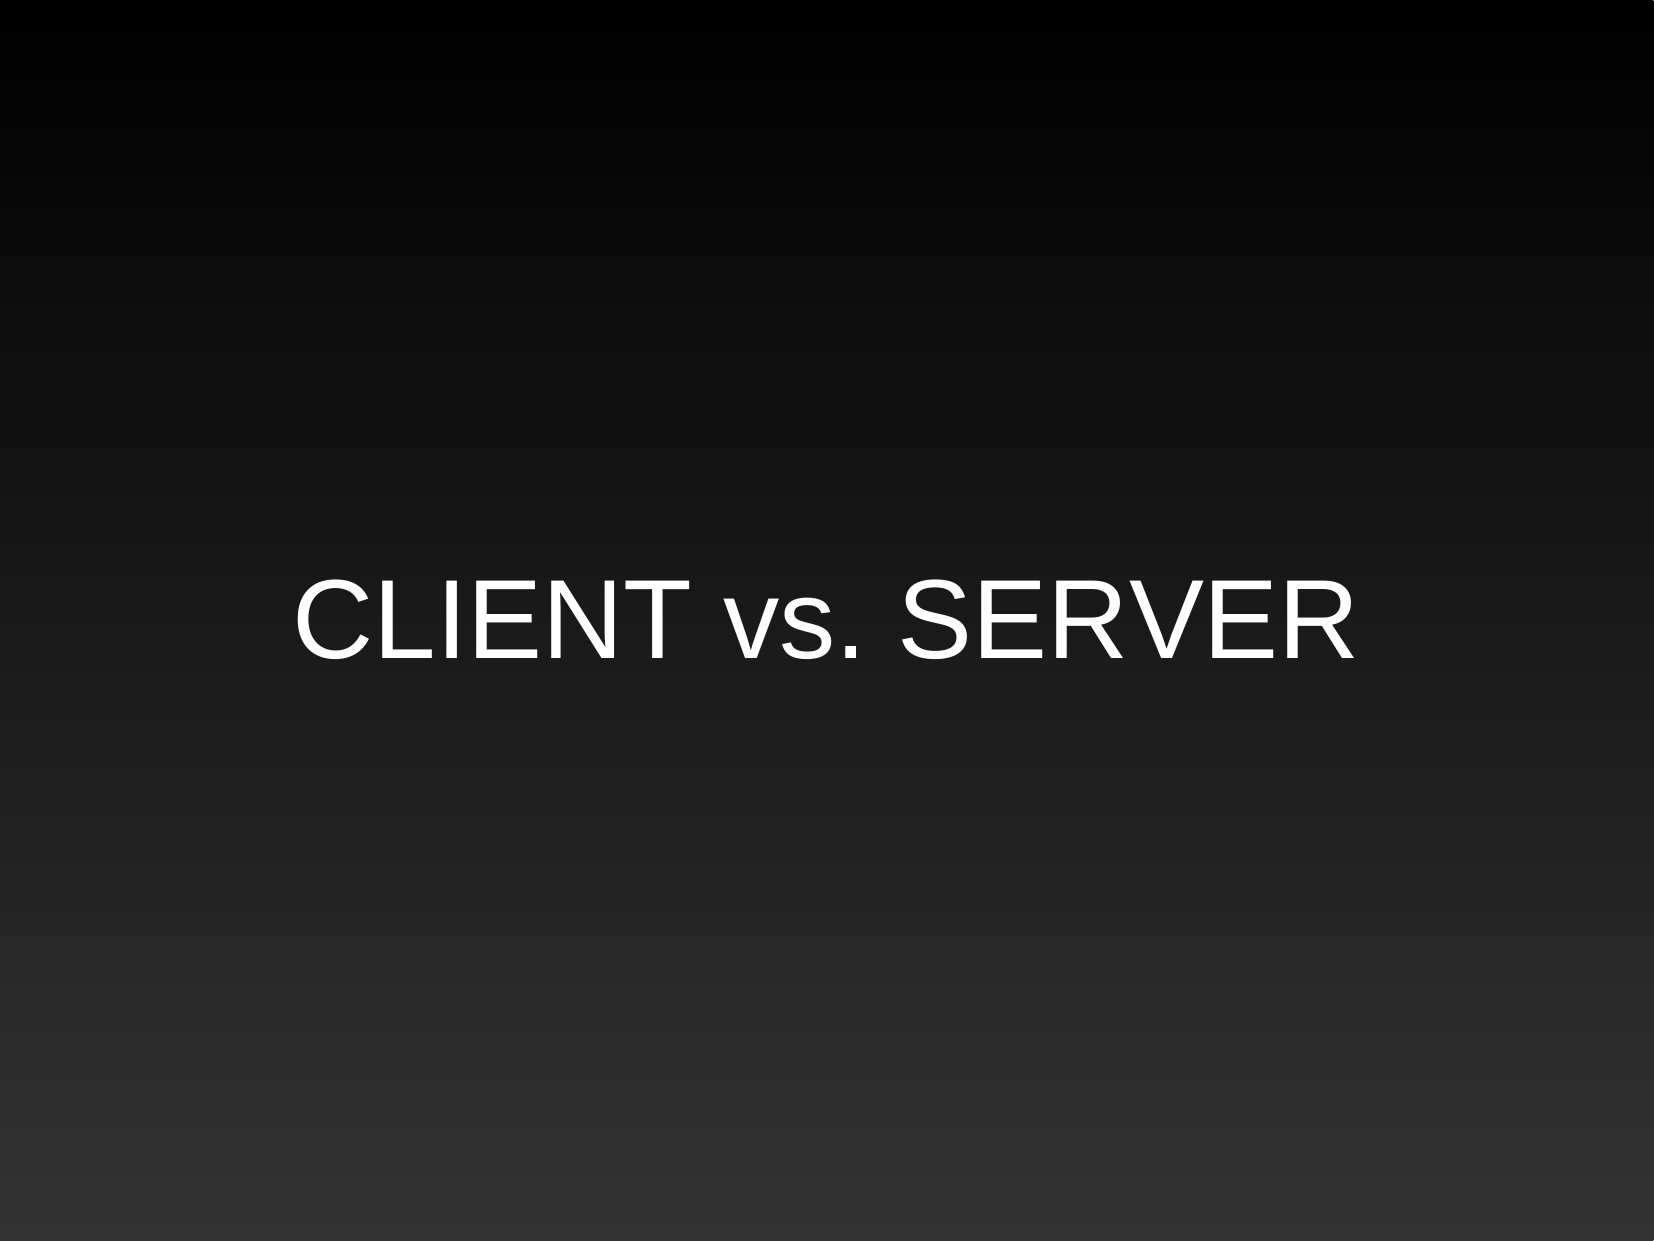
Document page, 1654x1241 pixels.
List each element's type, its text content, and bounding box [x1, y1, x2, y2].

text_box CLIENT vs. SERVER [277, 549, 1376, 691]
